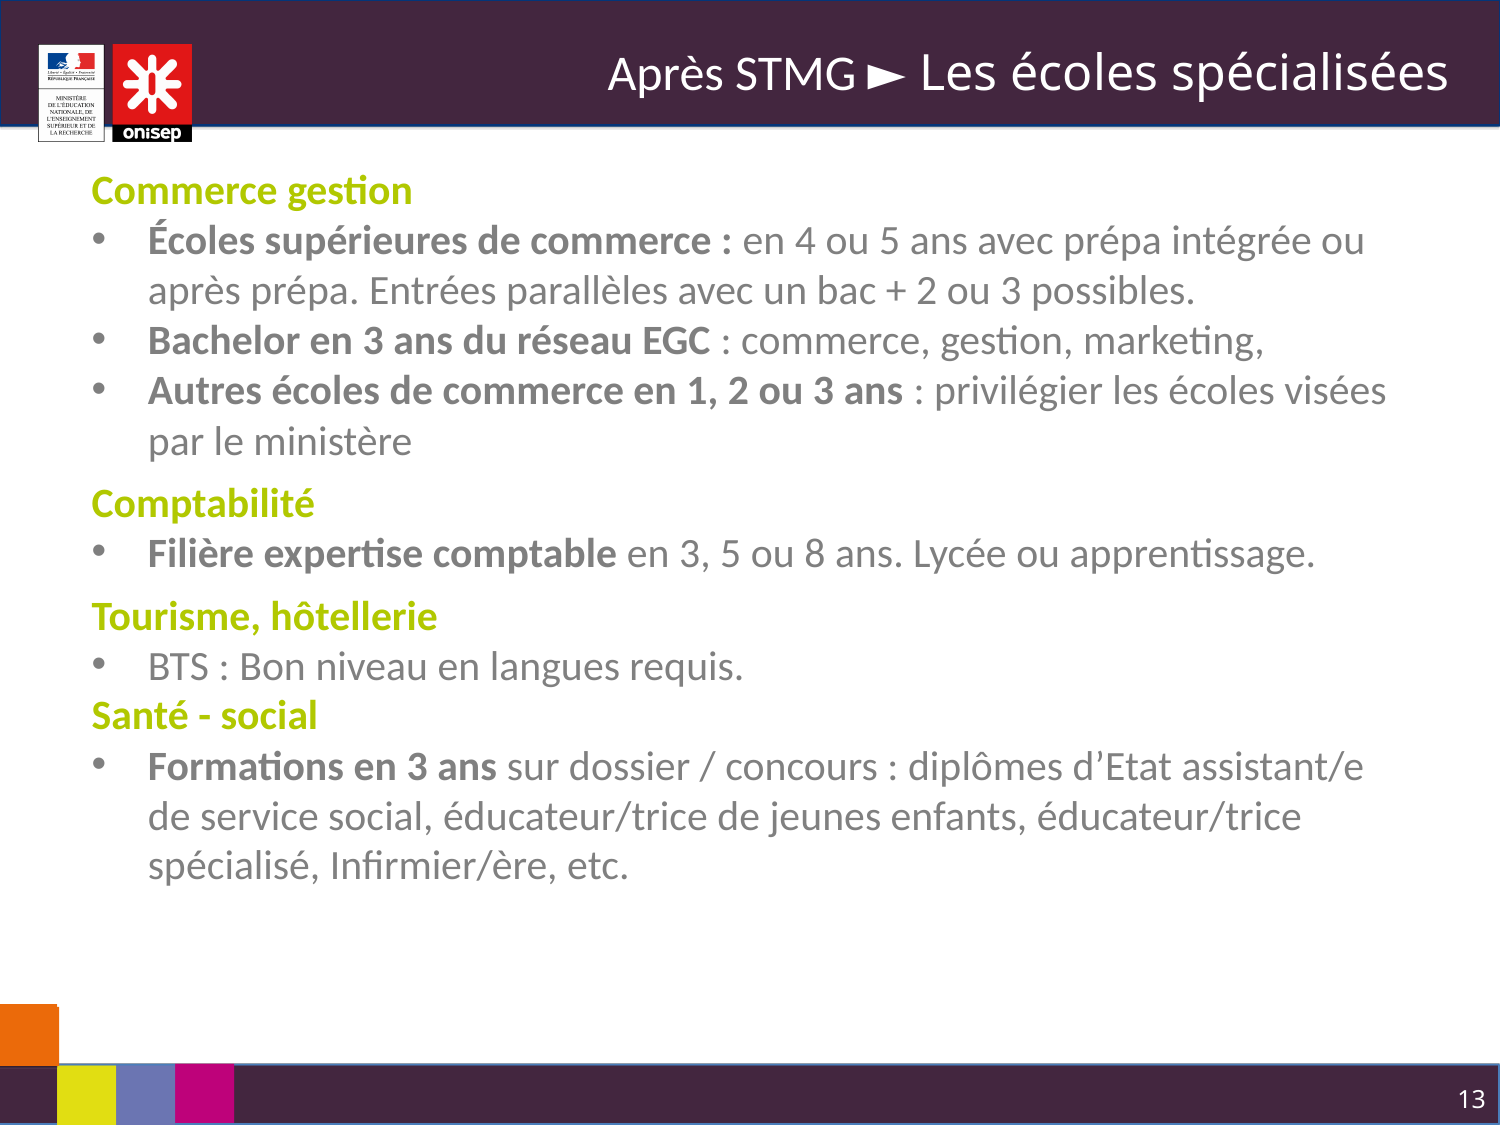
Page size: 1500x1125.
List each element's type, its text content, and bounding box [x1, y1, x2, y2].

text_box [0, 0, 1500, 125]
picture [0, 44, 1500, 142]
slide_number <numéro> [1150, 1070, 1500, 1125]
picture [0, 1004, 1500, 1125]
text_box [0, 1006, 60, 1066]
text_box Commerce gestion Écoles supérieures de commerce : en 4 ou 5 ans avec prépa intégrée ou après prépa. Entrées parallèles avec un bac + 2 ou 3 possibles. Bachelor en 3 ans du réseau EGC : commerce, gestion, marketing, Autres écoles de commerce en 1, 2 ou 3 ans : privilégier les écoles visées par le ministère Comptabilité Filière expertise comptable en 3, 5 ou 8 ans. Lycée ou apprentissage. Tourisme, hôtellerie BTS : Bon niveau en langues requis. Santé - social Formations en 3 ans sur dossier / concours : diplômes d’Etat assistant/e de service social, éducateur/trice de jeunes enfants, éducateur/trice spécialisé, Infirmier/ère, etc. [76, 155, 1416, 1046]
text_box Après STMG ► Les écoles spécialisées [386, 30, 1465, 111]
